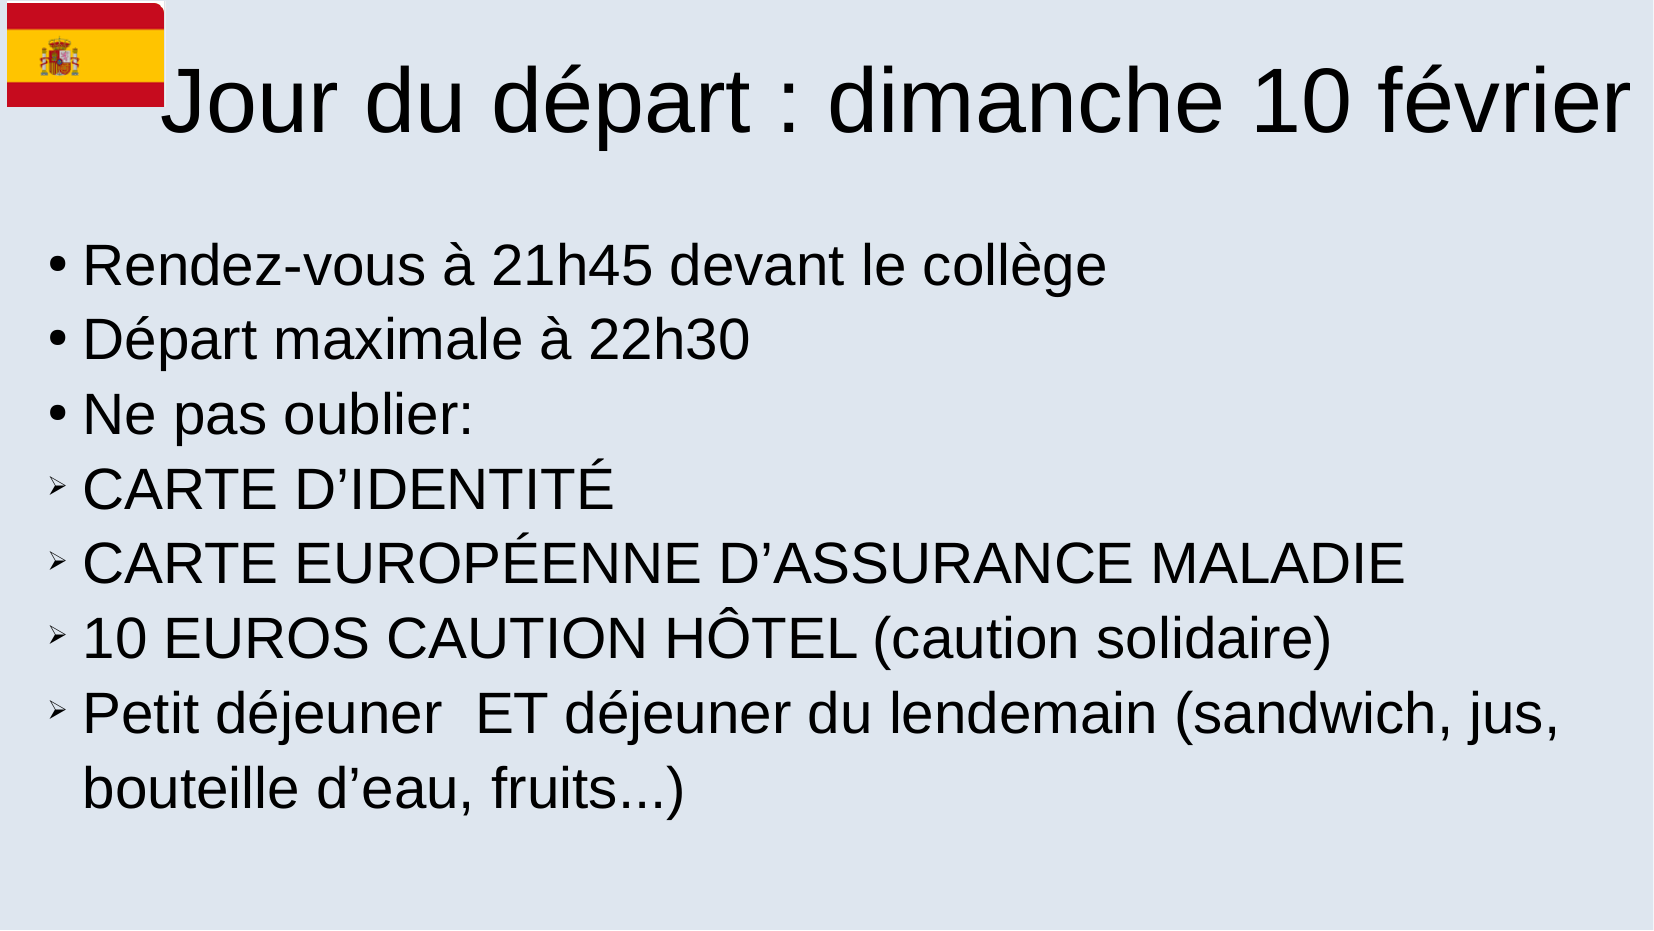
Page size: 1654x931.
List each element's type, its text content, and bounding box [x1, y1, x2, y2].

subtitle Rendez-vous à 21h45 devant le collège Départ maximale à 22h30 Ne pas oublier: CARTE D’IDENTITÉ CARTE EUROPÉENNE D’ASSURANCE MALADIE 10 EUROS CAUTION HÔTEL (caution solidaire) Petit déjeuner ET déjeuner du lendemain (sandwich, jus, bouteille d’eau, fruits...) [47, 153, 1654, 890]
title Jour du départ : dimanche 10 février [153, 23, 1642, 153]
picture [7, 1, 166, 107]
